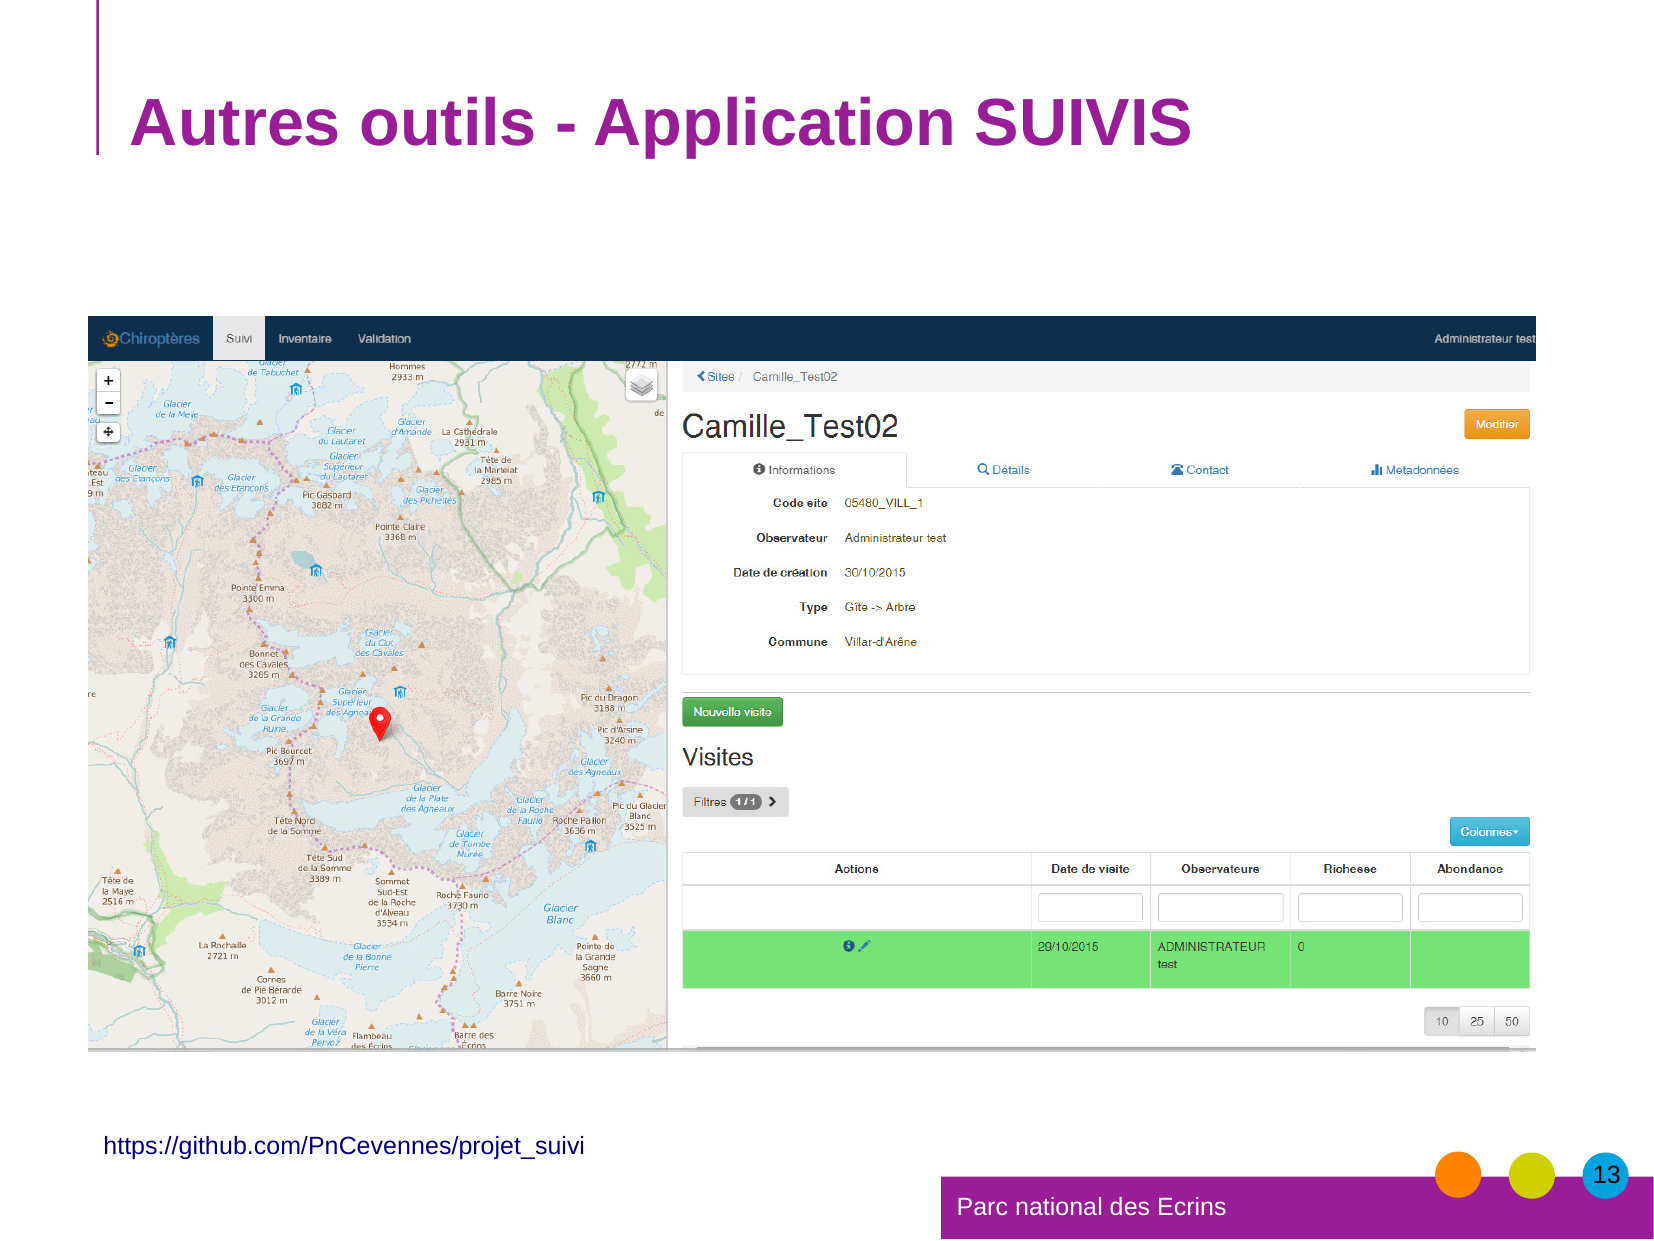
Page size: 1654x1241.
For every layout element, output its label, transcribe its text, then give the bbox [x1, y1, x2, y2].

title Autres outils - Application SUIVIS [129, 11, 1619, 160]
picture [88, 316, 1536, 1052]
text_box https://github.com/PnCevennes/projet_suivi [88, 1124, 886, 1182]
